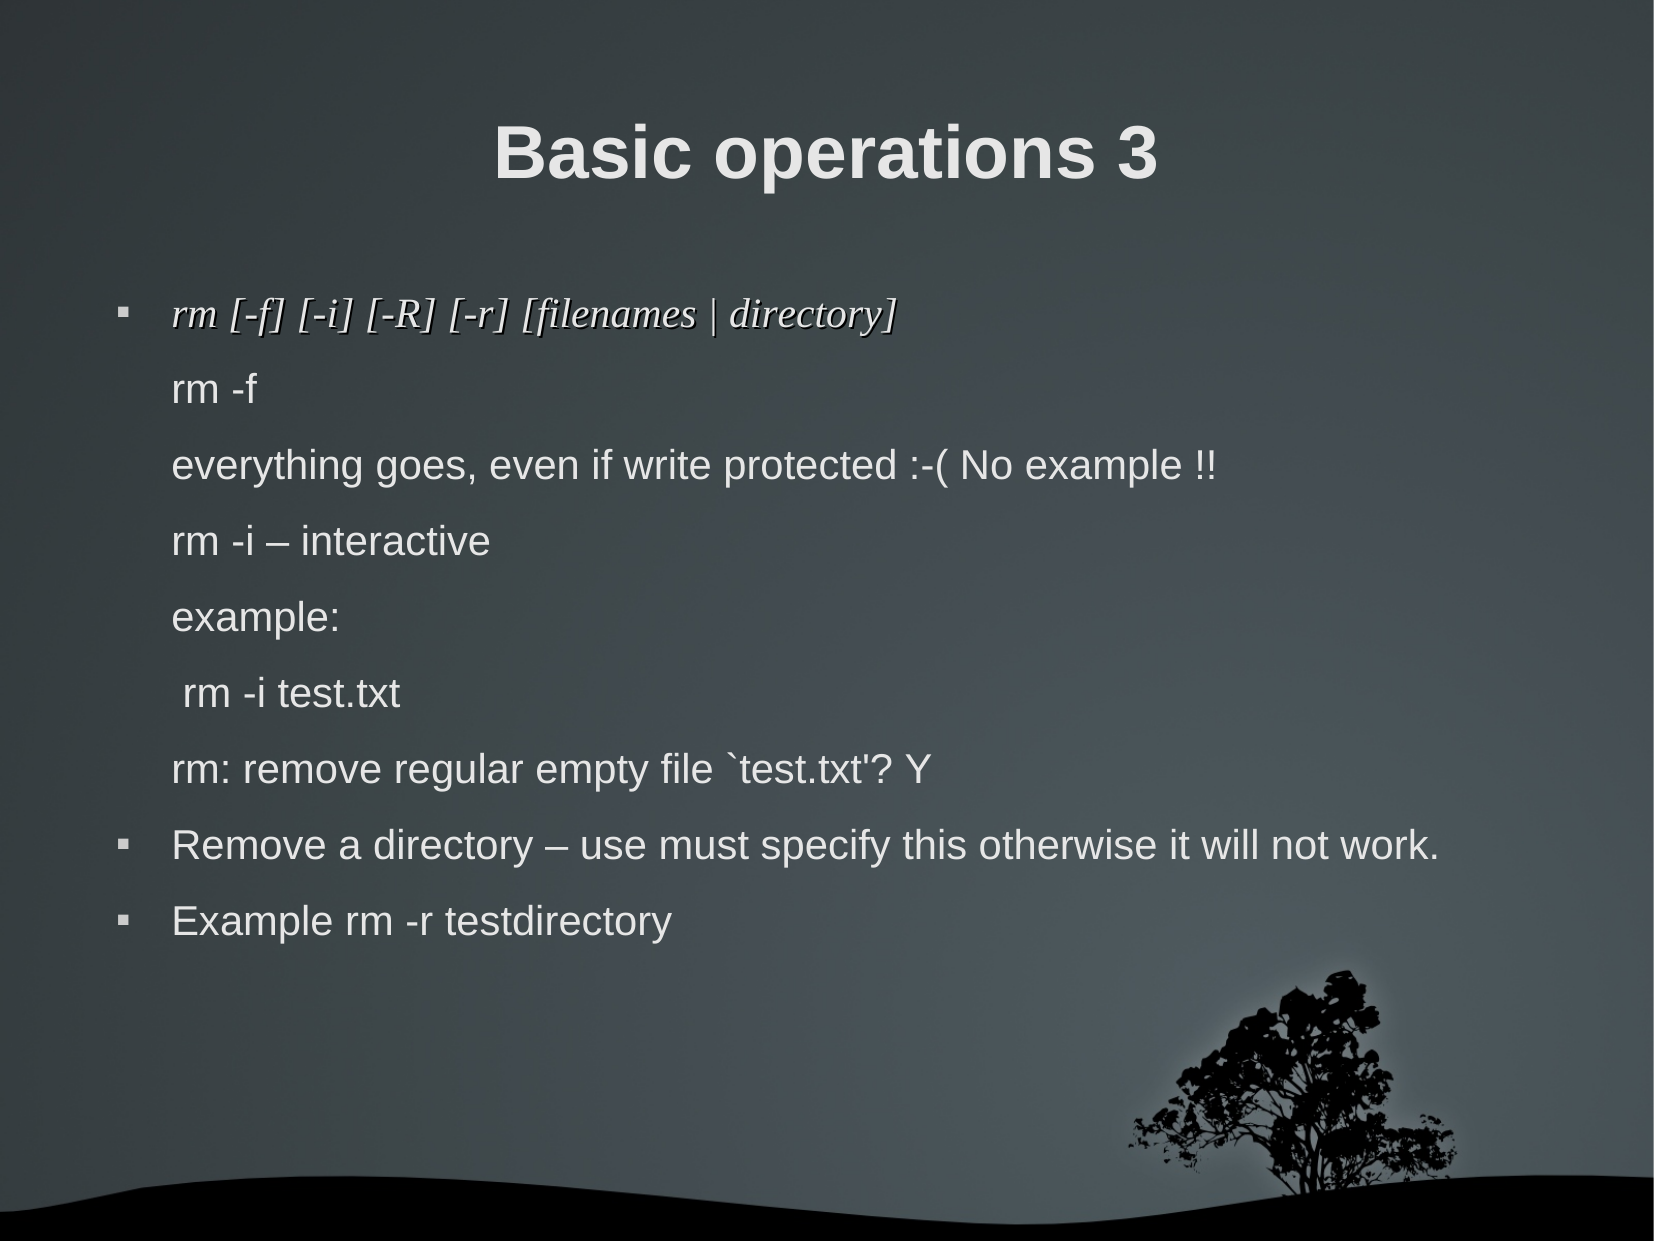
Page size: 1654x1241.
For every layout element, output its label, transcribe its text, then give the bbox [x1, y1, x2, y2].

title Basic operations 3 [82, 56, 1571, 250]
picture [0, 0, 1654, 1241]
list rm [-f] [-i] [-R] [-r] [filenames | directory] rm -f everything goes, even if write protected :-( No example !! rm -i – interactive example: rm -i test.txt rm: remove regular empty file `test.txt'? Y Remove a directory – use must specify this otherwise it will not work. Example rm -r testdirectory [82, 290, 1571, 1094]
